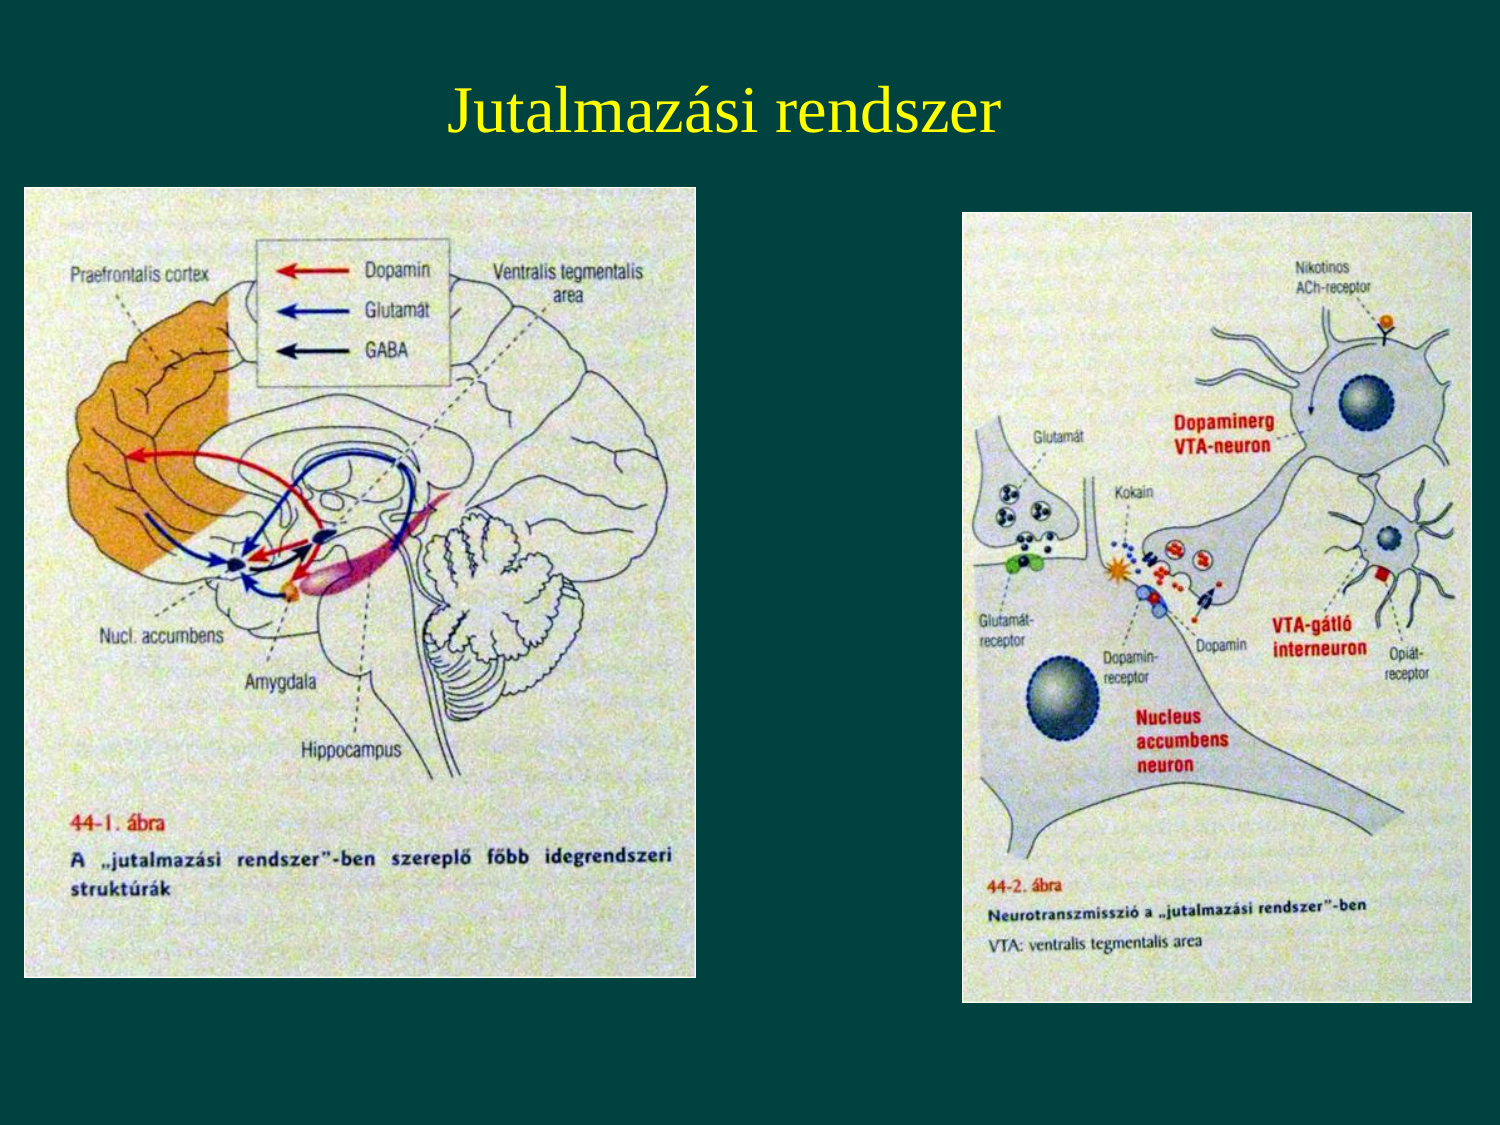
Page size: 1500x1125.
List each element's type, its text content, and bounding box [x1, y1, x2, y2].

picture [24, 187, 696, 978]
picture [962, 212, 1472, 1003]
title Jutalmazási rendszer [87, 37, 1363, 175]
